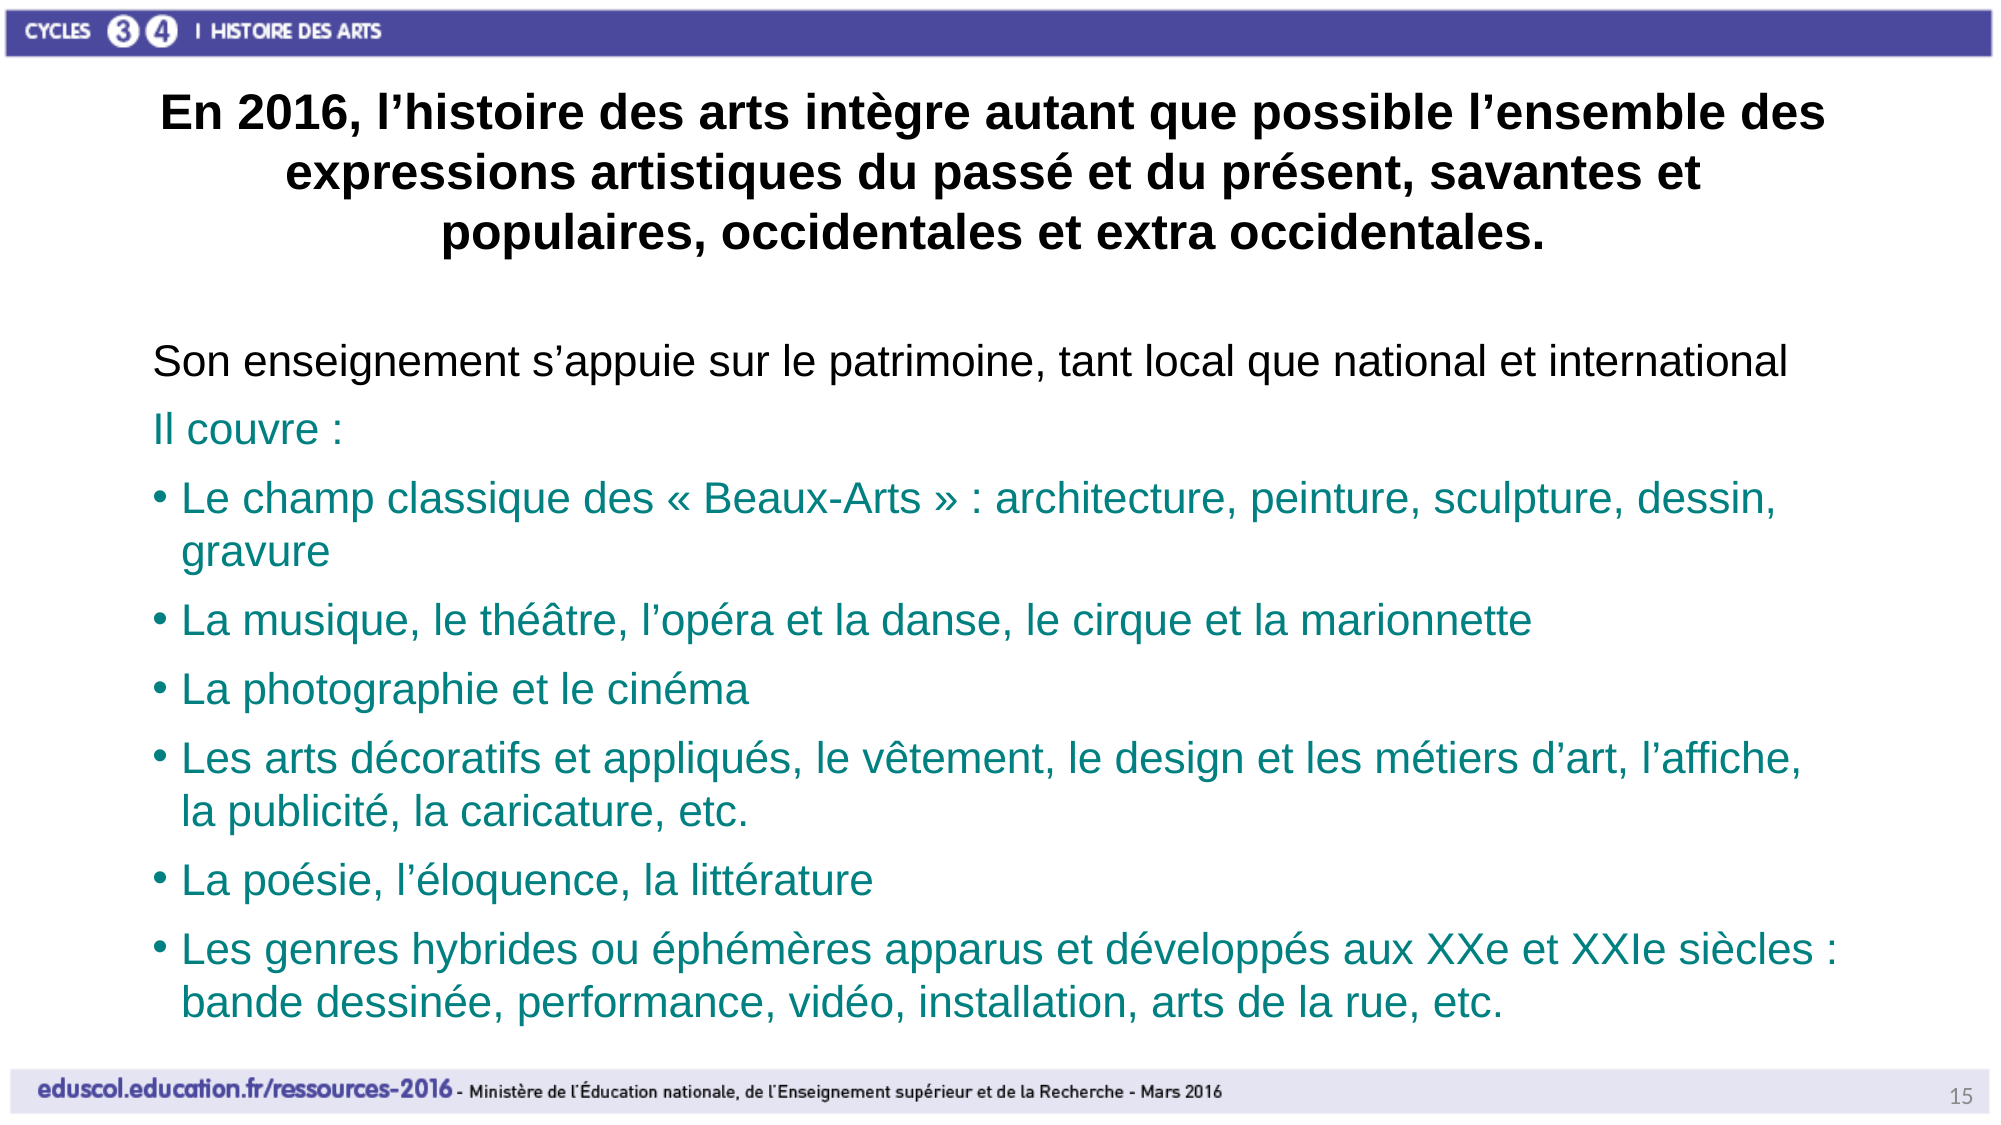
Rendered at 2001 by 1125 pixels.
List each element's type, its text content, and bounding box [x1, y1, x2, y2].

picture [0, 0, 2000, 67]
picture [0, 1058, 2000, 1125]
title En 2016, l’histoire des arts intègre autant que possible l’ensemble des expressions artistiques du passé et du présent, savantes et populaires, occidentales et extra occidentales. [131, 67, 1857, 299]
list Son enseignement s’appuie sur le patrimoine, tant local que national et international Il couvre : Le champ classique des « Beaux-Arts » : architecture, peinture, sculpture, dessin, gravure La musique, le théâtre, l’opéra et la danse, le cirque et la marionnette La photographie et le cinéma Les arts décoratifs et appliqués, le vêtement, le design et les métiers d’art, l’affiche, la publicité, la caricature, etc. La poésie, l’éloquence, la littérature Les genres hybrides ou éphémères apparus et développés aux XXe et XXIe siècles : bande dessinée, performance, vidéo, installation, arts de la rue, etc. [137, 324, 1863, 1039]
slide_number <numéro> [1918, 1065, 1990, 1125]
